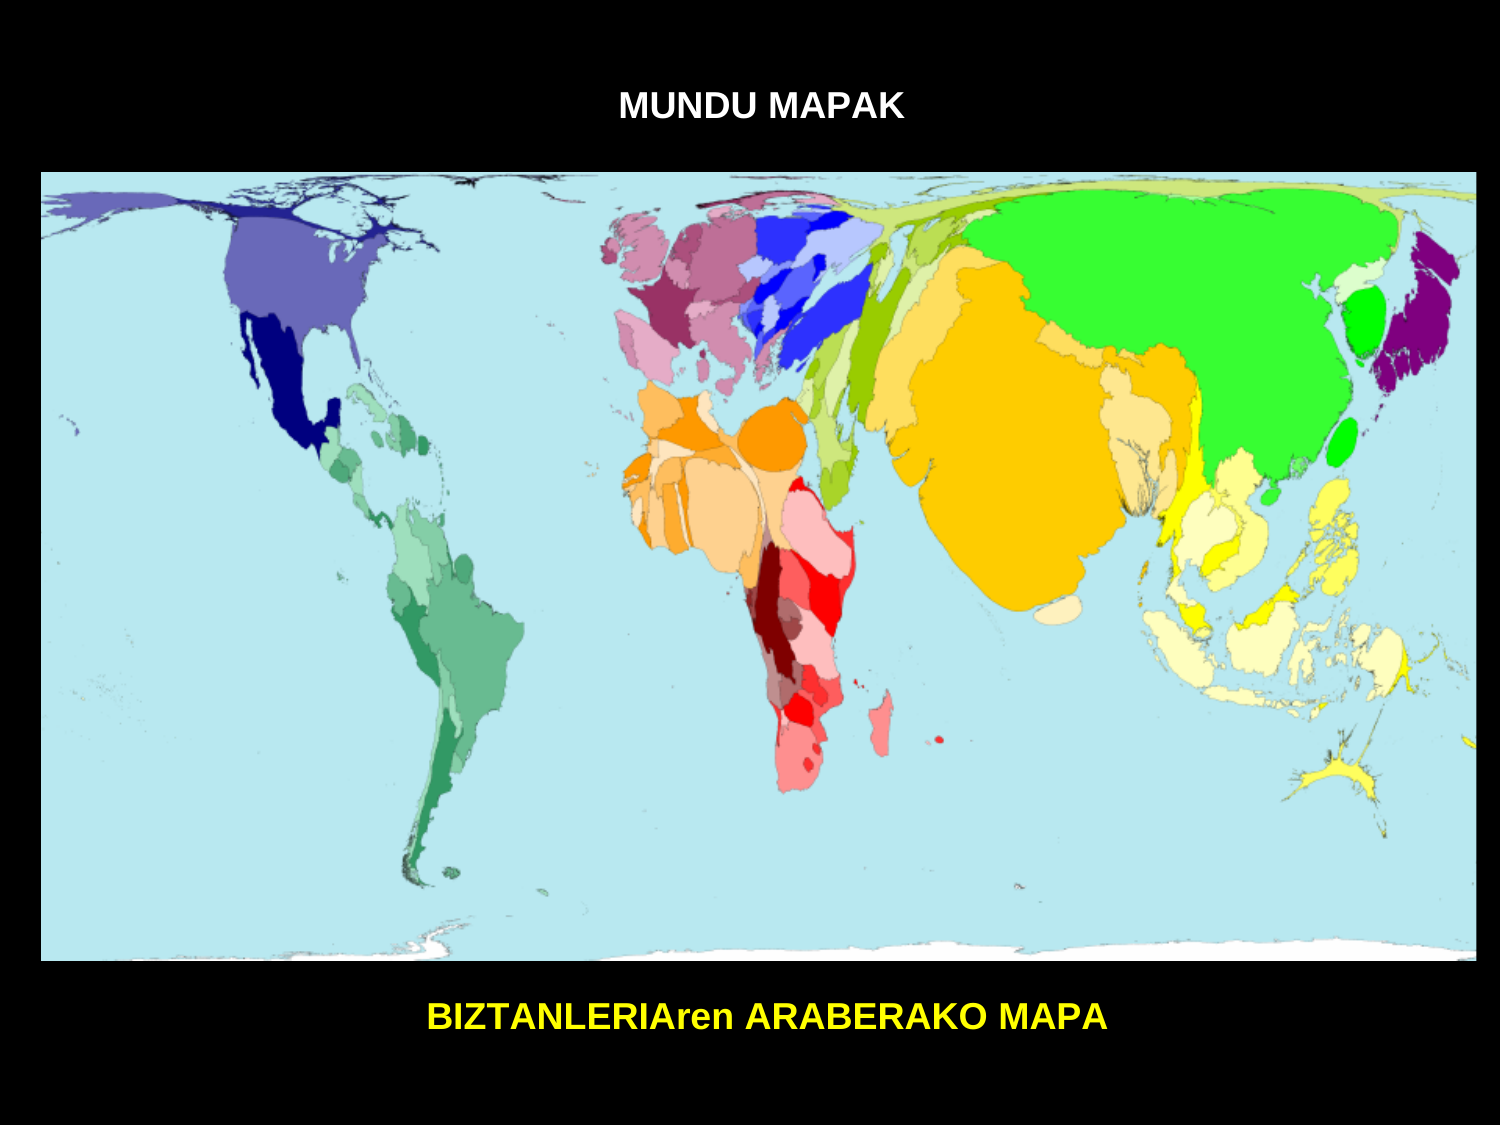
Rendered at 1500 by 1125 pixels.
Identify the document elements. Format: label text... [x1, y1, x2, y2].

text_box BIZTANLERIAren ARABERAKO MAPA [395, 987, 1140, 1046]
text_box MUNDU MAPAK [407, 77, 1117, 135]
picture [41, 172, 1477, 977]
